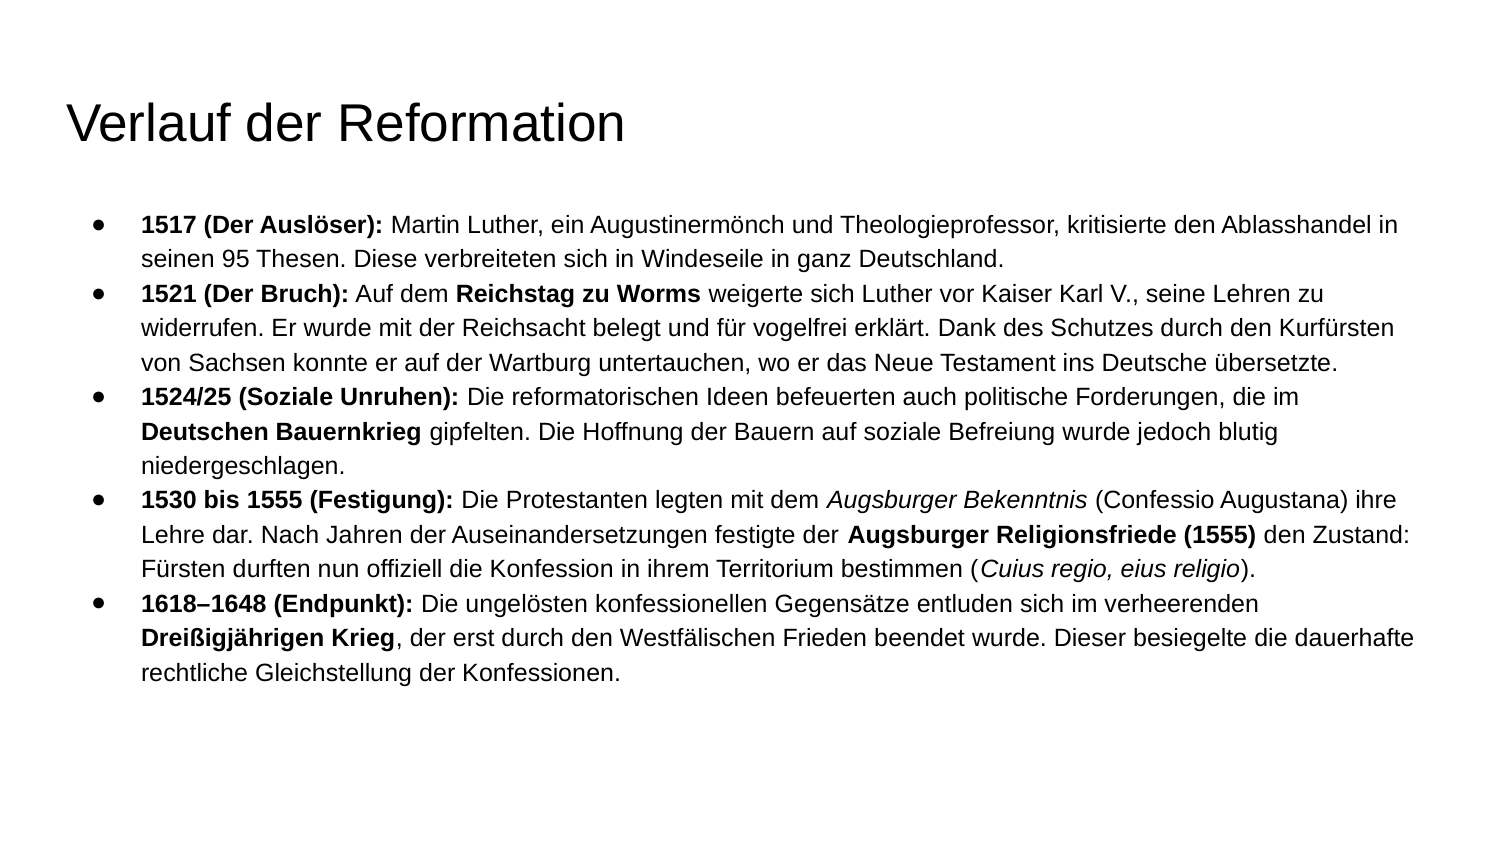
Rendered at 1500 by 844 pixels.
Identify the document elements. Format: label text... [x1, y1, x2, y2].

title Verlauf der Reformation [51, 72, 1449, 167]
list 1517 (Der Auslöser): Martin Luther, ein Augustinermönch und Theologieprofessor, kritisierte den Ablasshandel in seinen 95 Thesen. Diese verbreiteten sich in Windeseile in ganz Deutschland. 1521 (Der Bruch): Auf dem Reichstag zu Worms weigerte sich Luther vor Kaiser Karl V., seine Lehren zu widerrufen. Er wurde mit der Reichsacht belegt und für vogelfrei erklärt. Dank des Schutzes durch den Kurfürsten von Sachsen konnte er auf der Wartburg untertauchen, wo er das Neue Testament ins Deutsche übersetzte. 1524/25 (Soziale Unruhen): Die reformatorischen Ideen befeuerten auch politische Forderungen, die im Deutschen Bauernkrieg gipfelten. Die Hoffnung der Bauern auf soziale Befreiung wurde jedoch blutig niedergeschlagen. 1530 bis 1555 (Festigung): Die Protestanten legten mit dem Augsburger Bekenntnis (Confessio Augustana) ihre Lehre dar. Nach Jahren der Auseinandersetzungen festigte der Augsburger Religionsfriede (1555) den Zustand: Fürsten durften nun offiziell die Konfession in ihrem Territorium bestimmen (Cuius regio, eius religio). 1618–1648 (Endpunkt): Die ungelösten konfessionellen Gegensätze entluden sich im verheerenden Dreißigjährigen Krieg, der erst durch den Westfälischen Frieden beendet wurde. Dieser besiegelte die dauerhafte rechtliche Gleichstellung der Konfessionen. [51, 189, 1449, 750]
